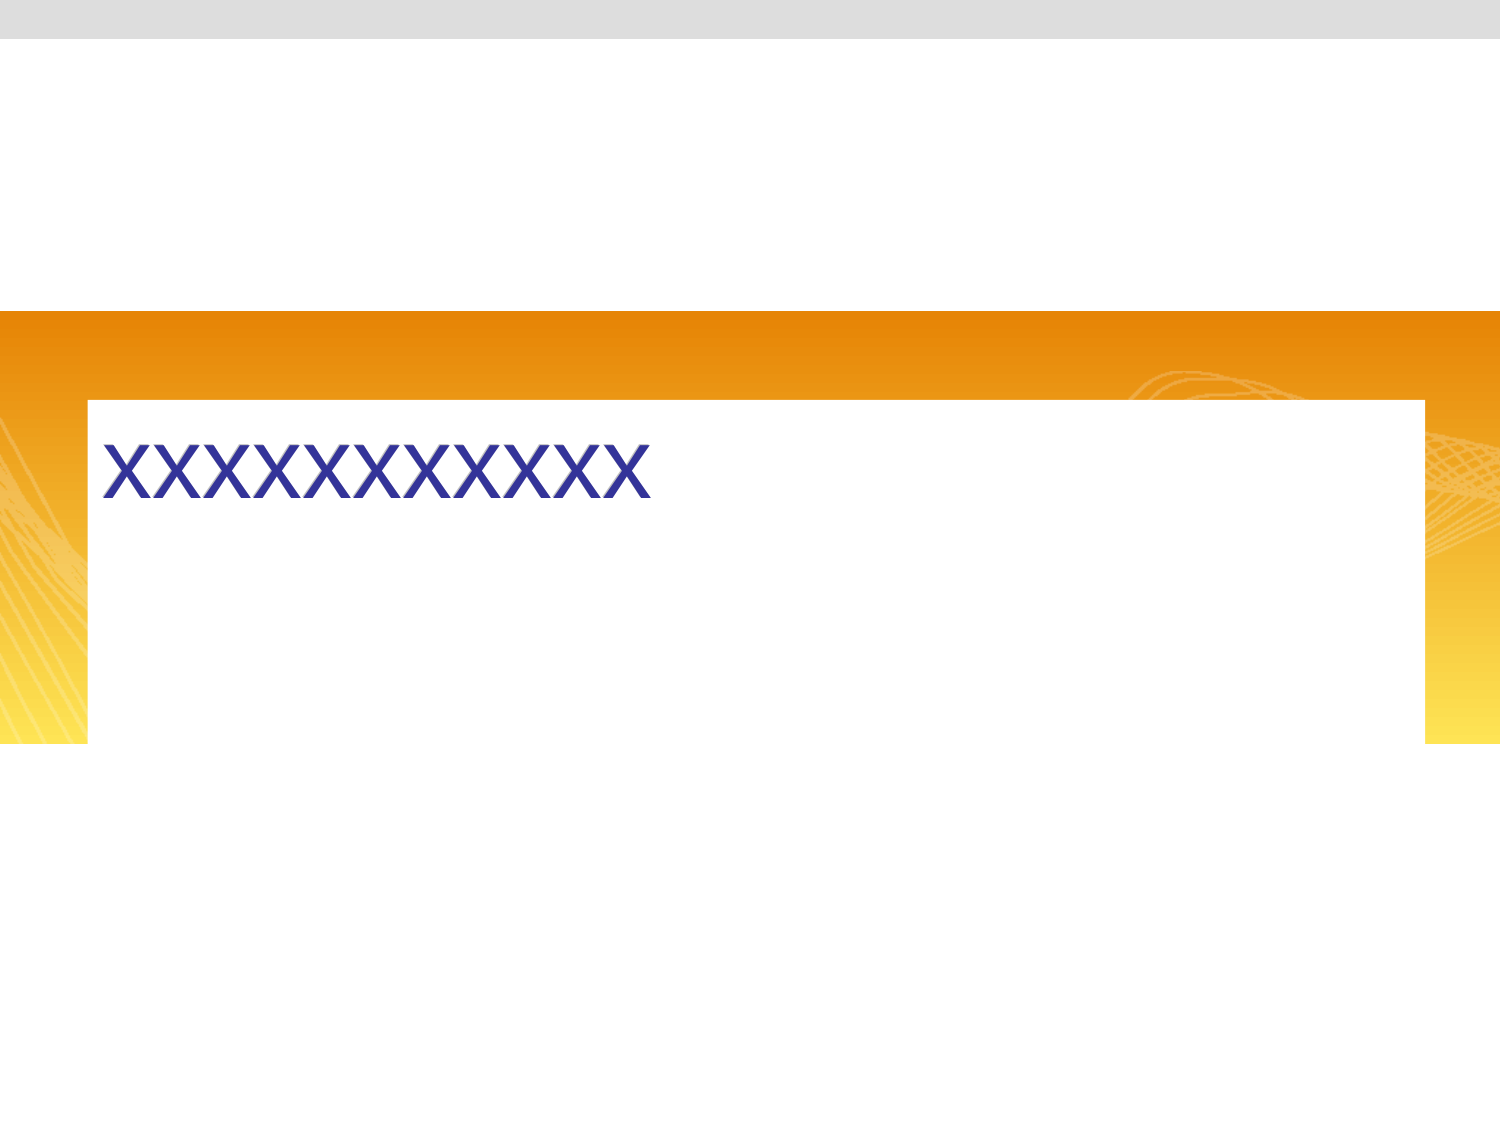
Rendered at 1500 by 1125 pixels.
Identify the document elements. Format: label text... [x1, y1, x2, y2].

title xxxxxxxxxxx [87, 399, 1426, 783]
